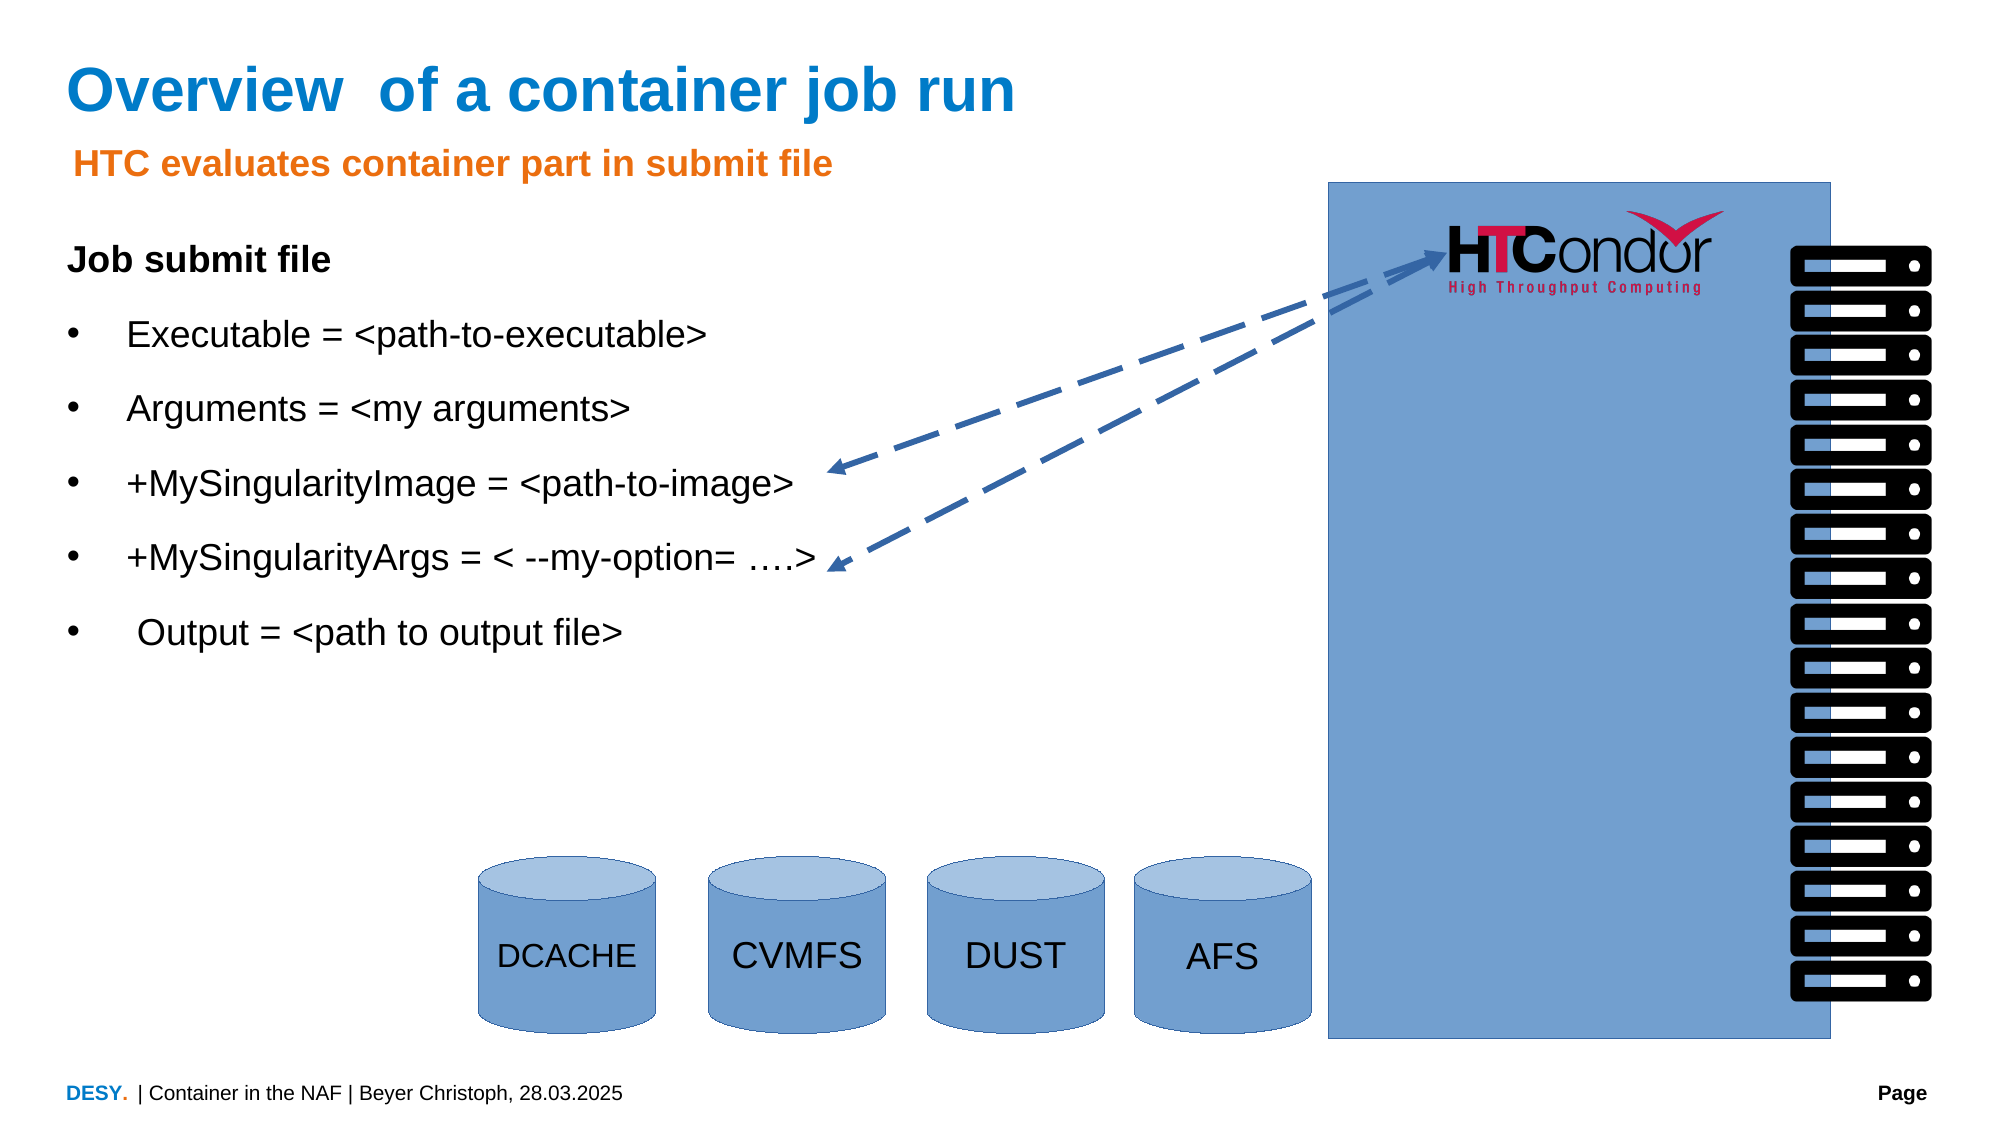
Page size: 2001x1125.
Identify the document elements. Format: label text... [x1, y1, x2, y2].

picture [1446, 210, 1727, 296]
text_box CVMFS [708, 881, 886, 1034]
list HTC evaluates container part in submit file [13, 134, 886, 197]
text_box DUST [927, 881, 1105, 1034]
title Overview of a container job run [66, 57, 1123, 132]
list Job submit file Executable = <path-to-executable> Arguments = <my arguments> +MySingularityImage = <path-to-image> +MySingularityArgs = < --my-option= ….> Output = <path to output file> [66, 230, 916, 739]
text_box AFS [1134, 880, 1312, 1034]
text_box [1328, 182, 1831, 1039]
text_box DCACHE [478, 881, 656, 1034]
picture [1772, 225, 1949, 1004]
